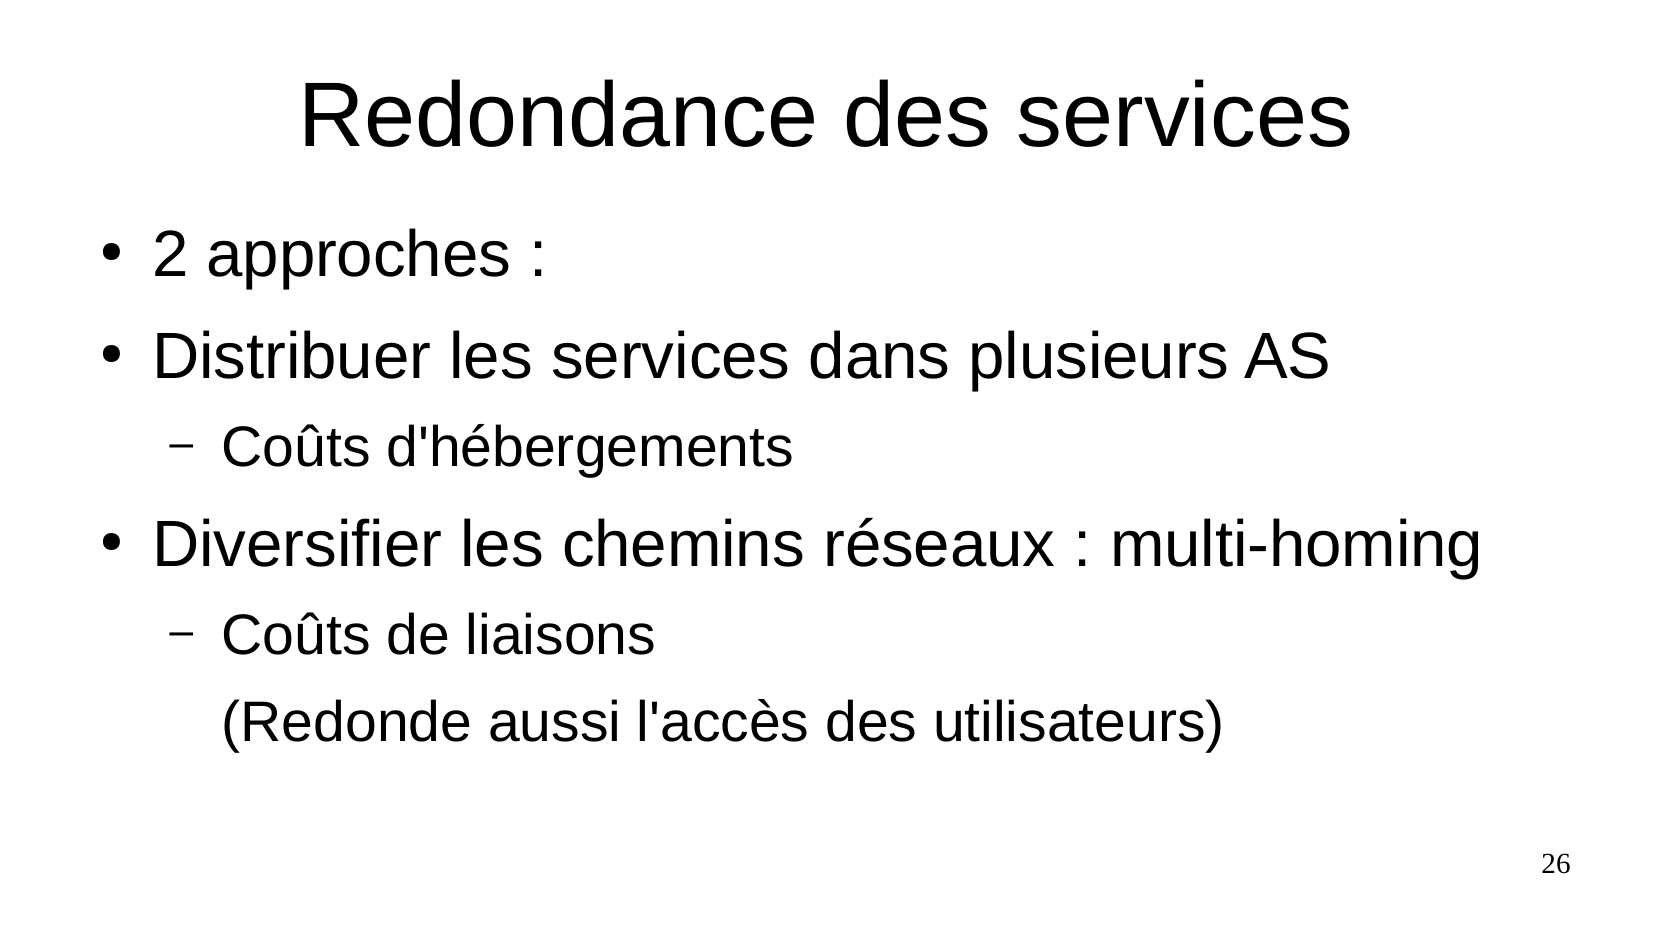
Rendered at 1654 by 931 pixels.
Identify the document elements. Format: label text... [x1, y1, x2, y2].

list 2 approches : Distribuer les services dans plusieurs AS Coûts d'hébergements Diversifier les chemins réseaux : multi-homing Coûts de liaisons (Redonde aussi l'accès des utilisateurs) [82, 217, 1571, 758]
title Redondance des services [82, 37, 1571, 193]
